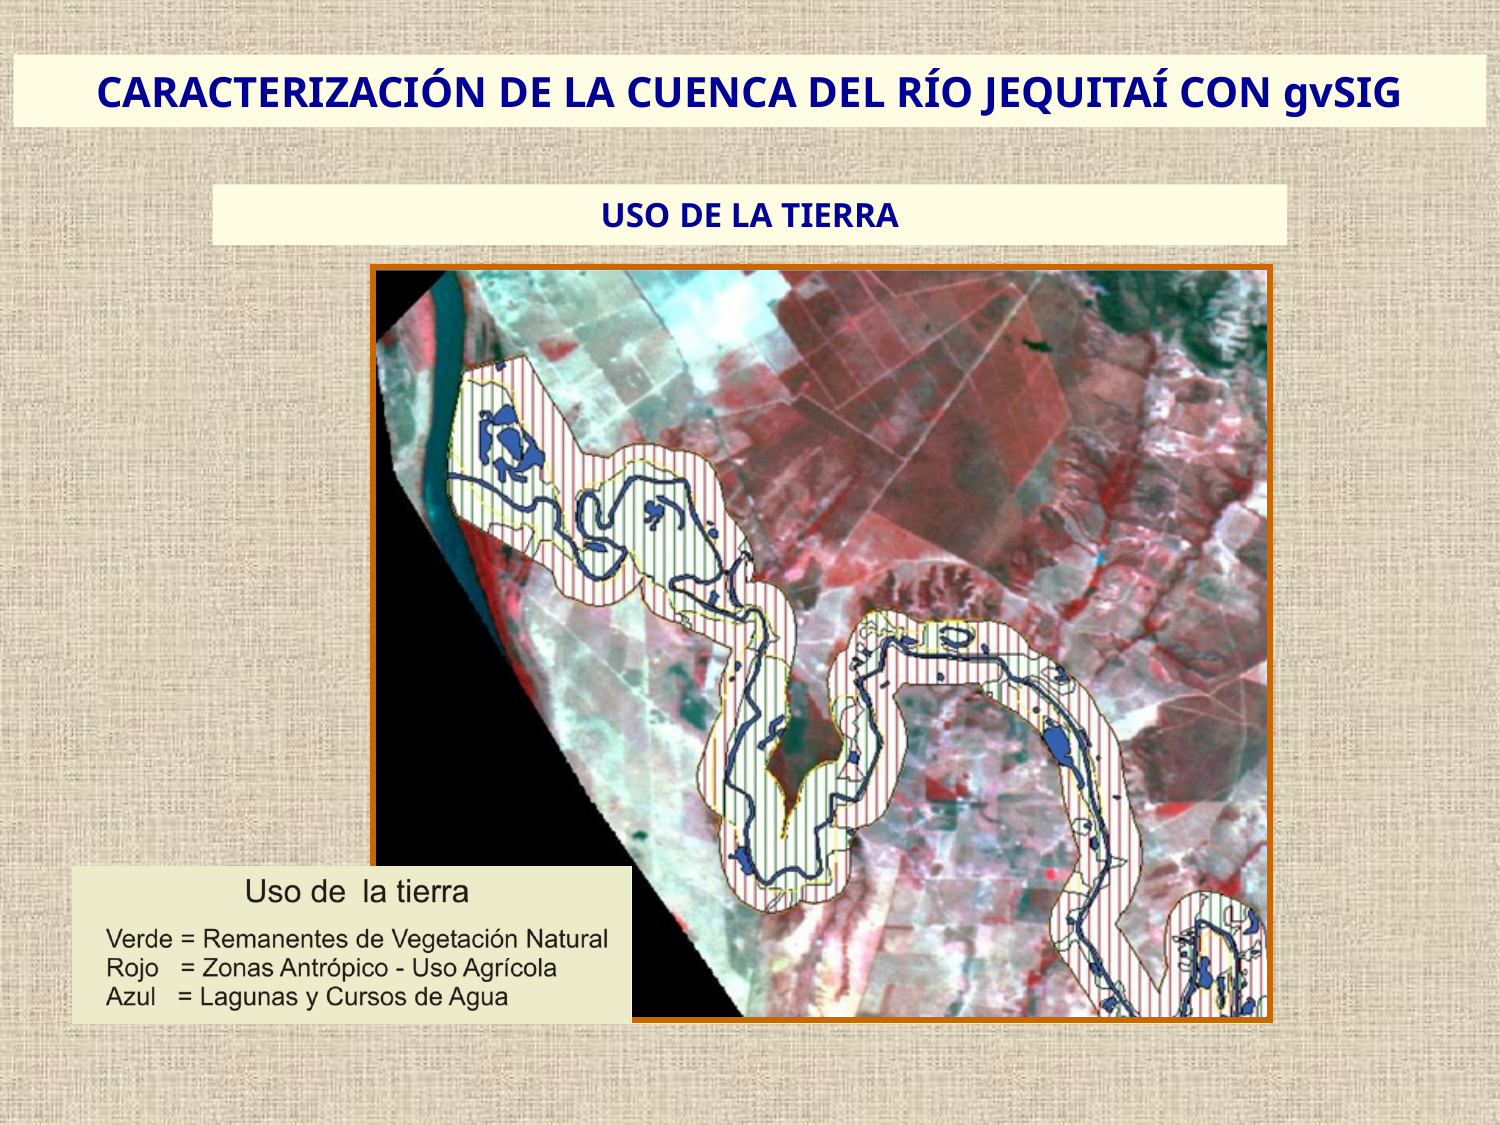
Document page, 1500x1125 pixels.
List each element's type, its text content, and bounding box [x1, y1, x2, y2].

text_box USO DE LA TIERRA [212, 184, 1288, 246]
text_box CARACTERIZACIÓN DE LA CUENCA DEL RÍO JEQUITAÍ CON gvSIG [13, 54, 1487, 128]
picture [0, 0, 1500, 1125]
